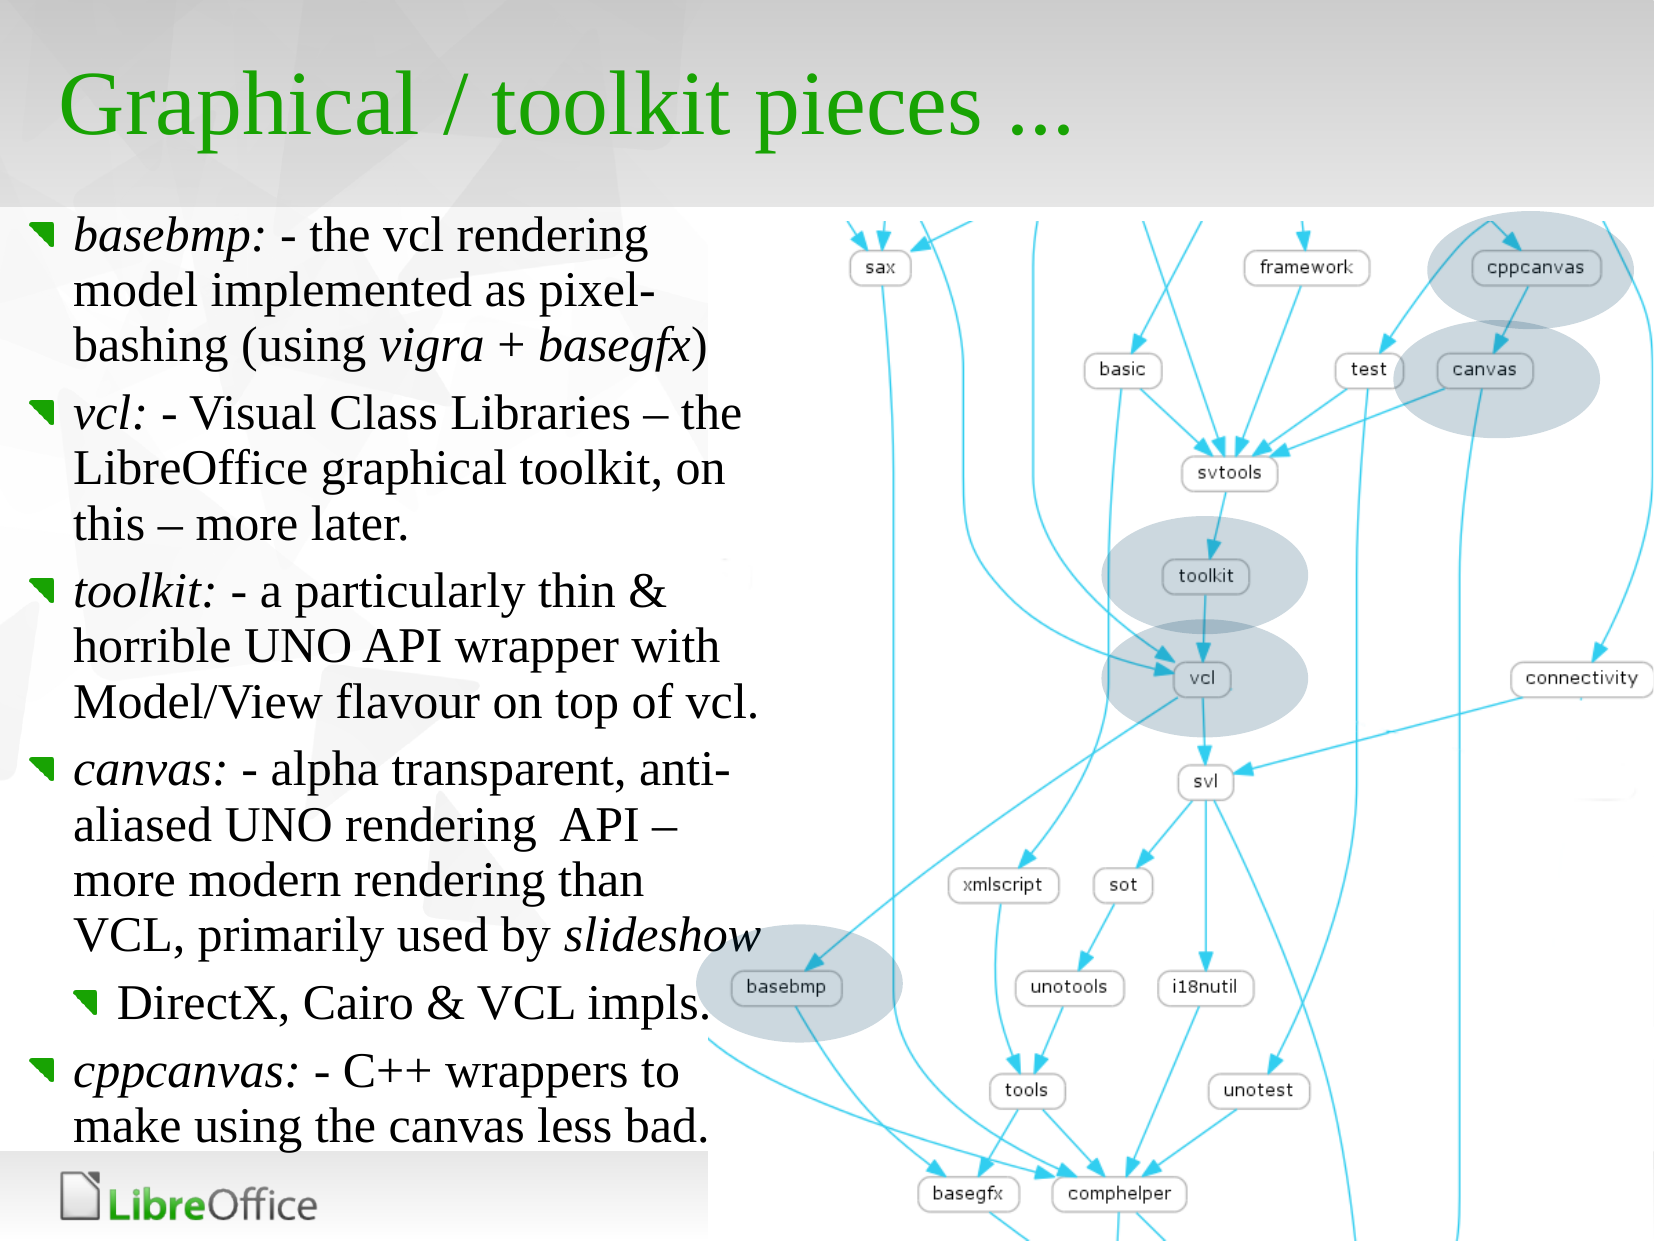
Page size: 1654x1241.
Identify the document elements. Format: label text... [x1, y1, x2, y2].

title Graphical / toolkit pieces ... [59, 29, 1595, 178]
text_box [1393, 211, 1634, 439]
picture [0, 0, 1654, 1241]
picture [41, 1164, 337, 1240]
list basebmp: - the vcl rendering model implemented as pixel-bashing (using vigra + basegfx) vcl: - Visual Class Libraries – the LibreOffice graphical toolkit, on this – more later. toolkit: - a particularly thin & horrible UNO API wrapper with Model/View flavour on top of vcl. canvas: - alpha transparent, anti-aliased UNO rendering API – more modern rendering than VCL, primarily used by slideshow DirectX, Cairo & VCL impls. cppcanvas: - C++ wrappers to make using the canvas less bad. [29, 206, 768, 1164]
text_box [1101, 516, 1309, 738]
text_box [696, 924, 903, 1043]
